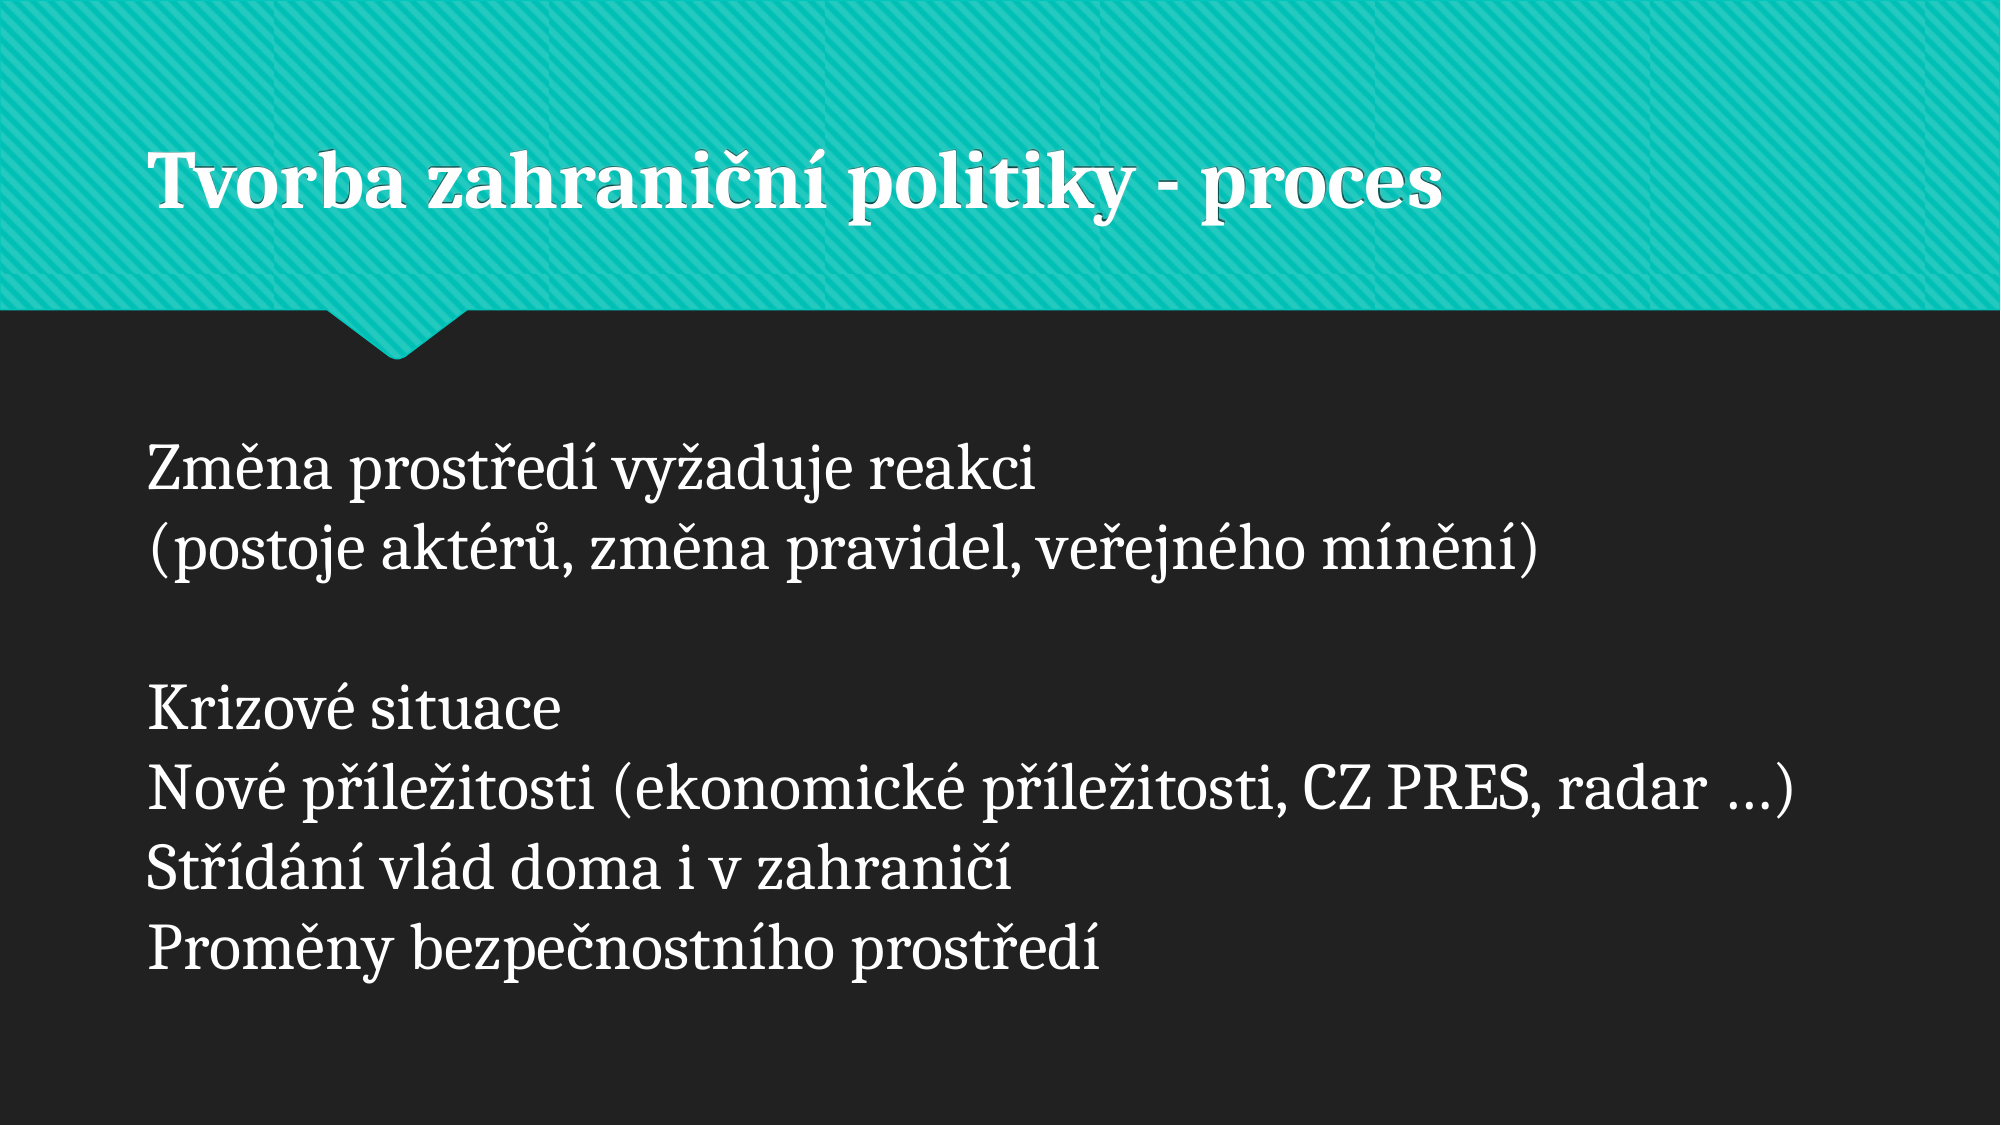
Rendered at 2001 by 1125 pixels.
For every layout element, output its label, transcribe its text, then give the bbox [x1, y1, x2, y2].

title Tvorba zahraniční politiky - proces [132, 73, 1868, 233]
text_box Změna prostředí vyžaduje reakci (postoje aktérů, změna pravidel, veřejného mínění) Krizové situace Nové příležitosti (ekonomické příležitosti, CZ PRES, radar …) Střídání vlád doma i v zahraničí Proměny bezpečnostního prostředí [133, 415, 1958, 1080]
